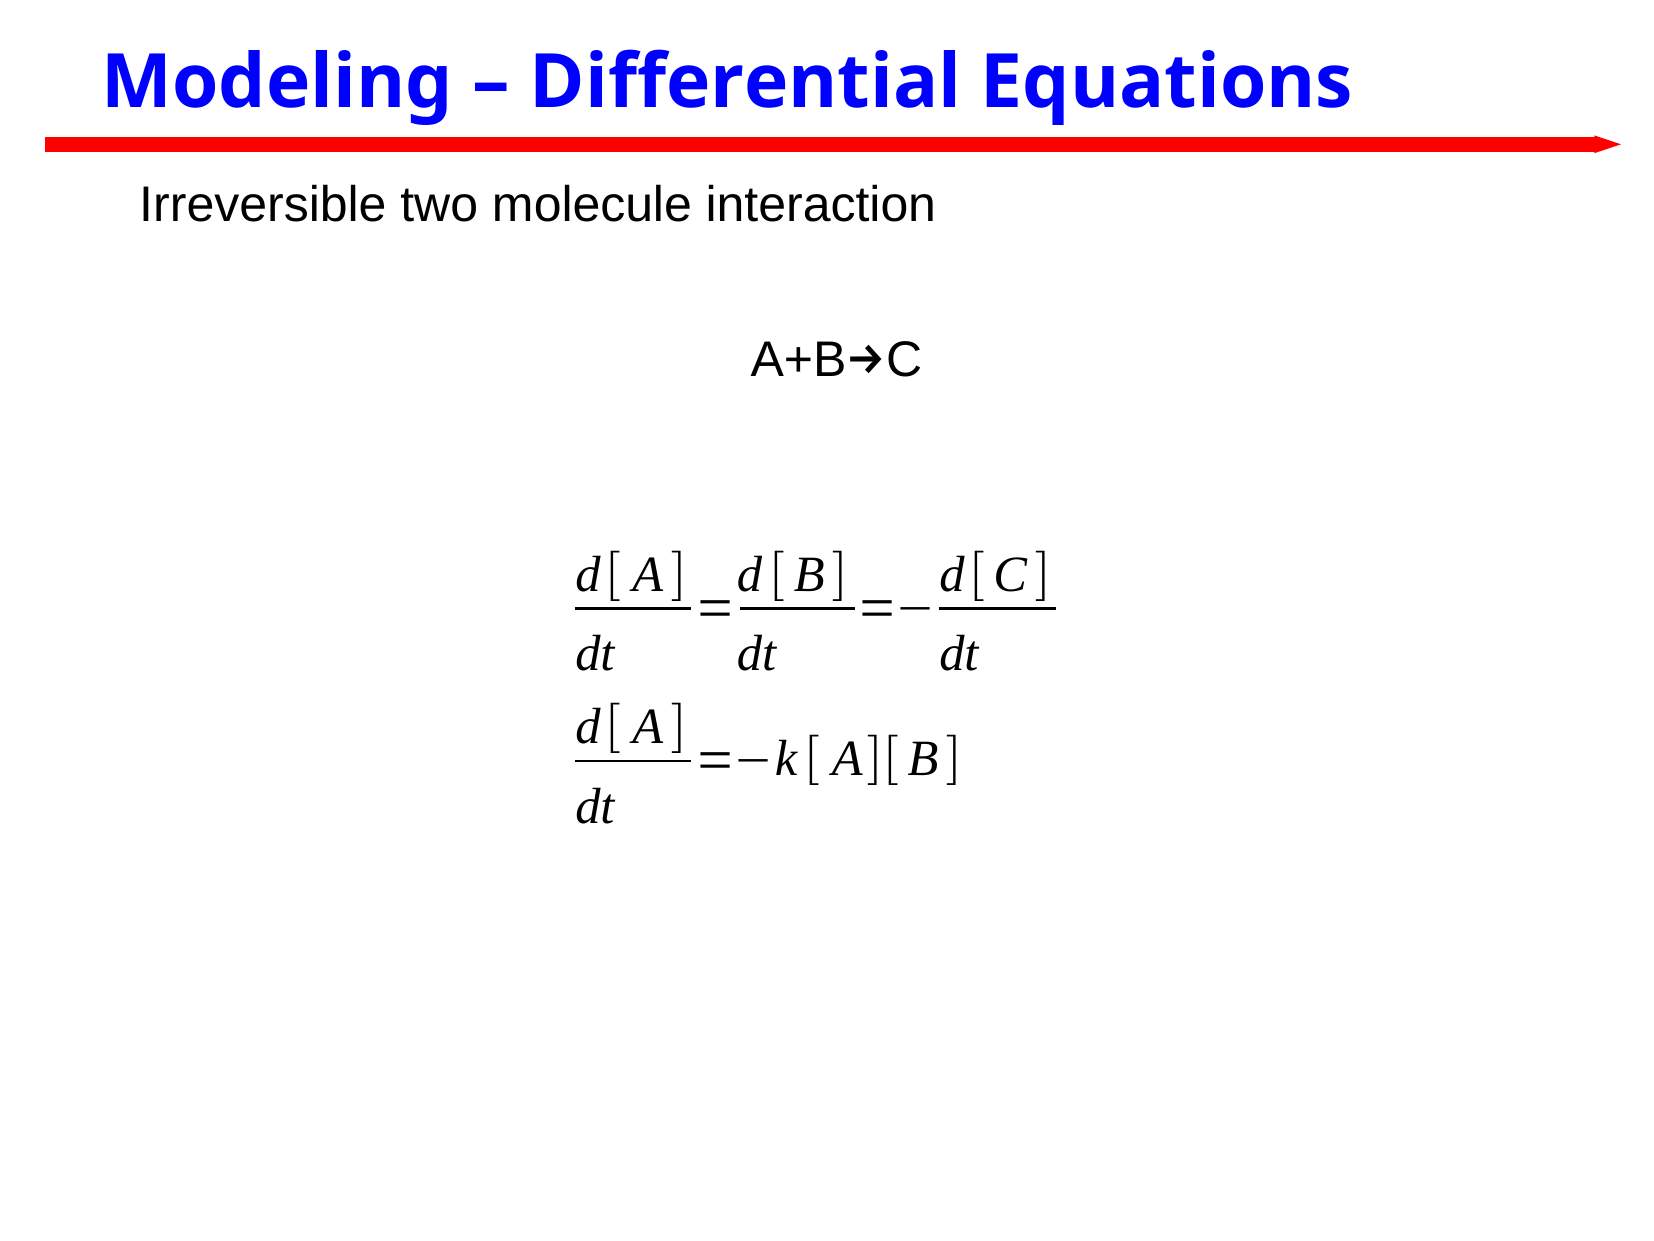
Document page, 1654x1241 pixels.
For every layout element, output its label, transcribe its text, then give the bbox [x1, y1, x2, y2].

list Irreversible two molecule interaction A+B→C [121, 175, 1534, 1127]
chart [559, 533, 1081, 837]
title Modeling – Differential Equations [101, 27, 1514, 130]
